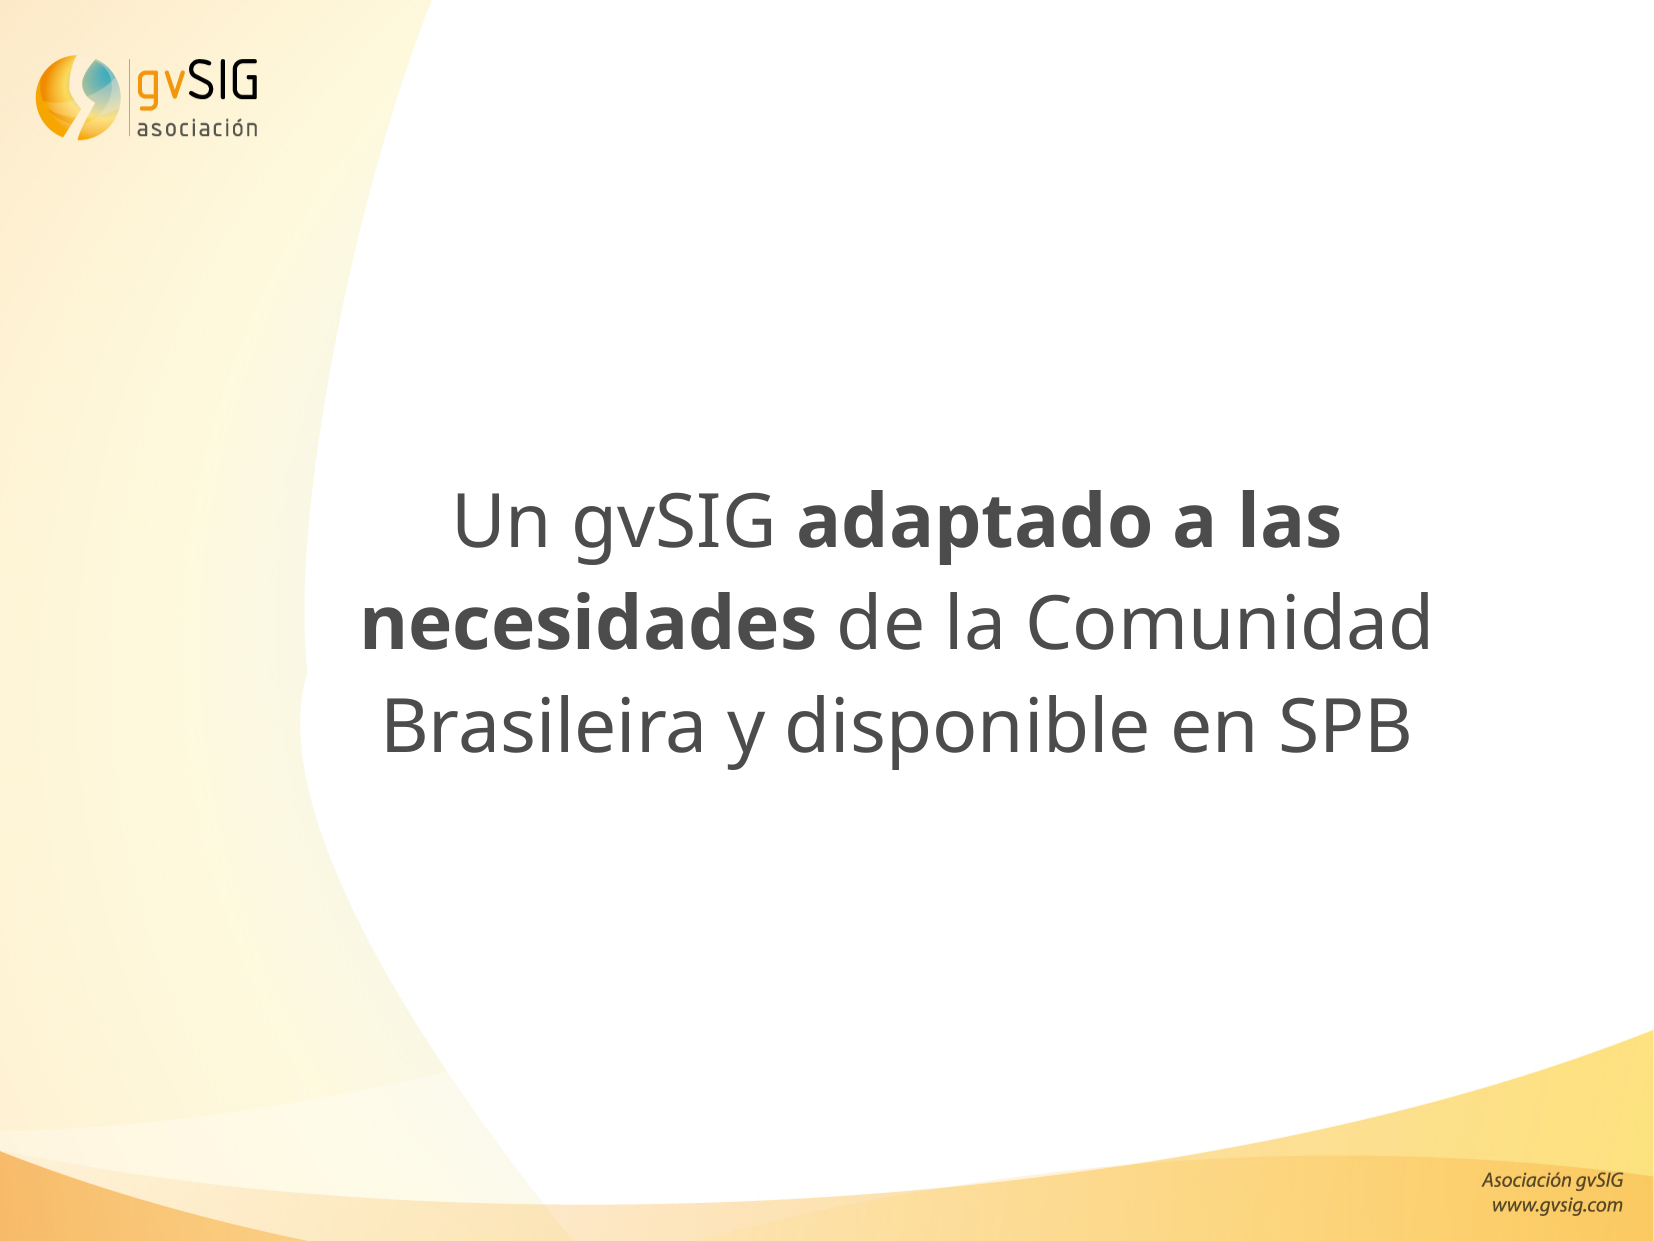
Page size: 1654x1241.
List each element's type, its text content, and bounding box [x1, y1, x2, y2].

text_box Un gvSIG adaptado a las necesidades de la Comunidad Brasileira y disponible en SPB [351, 467, 1444, 818]
picture [0, 0, 1654, 1241]
